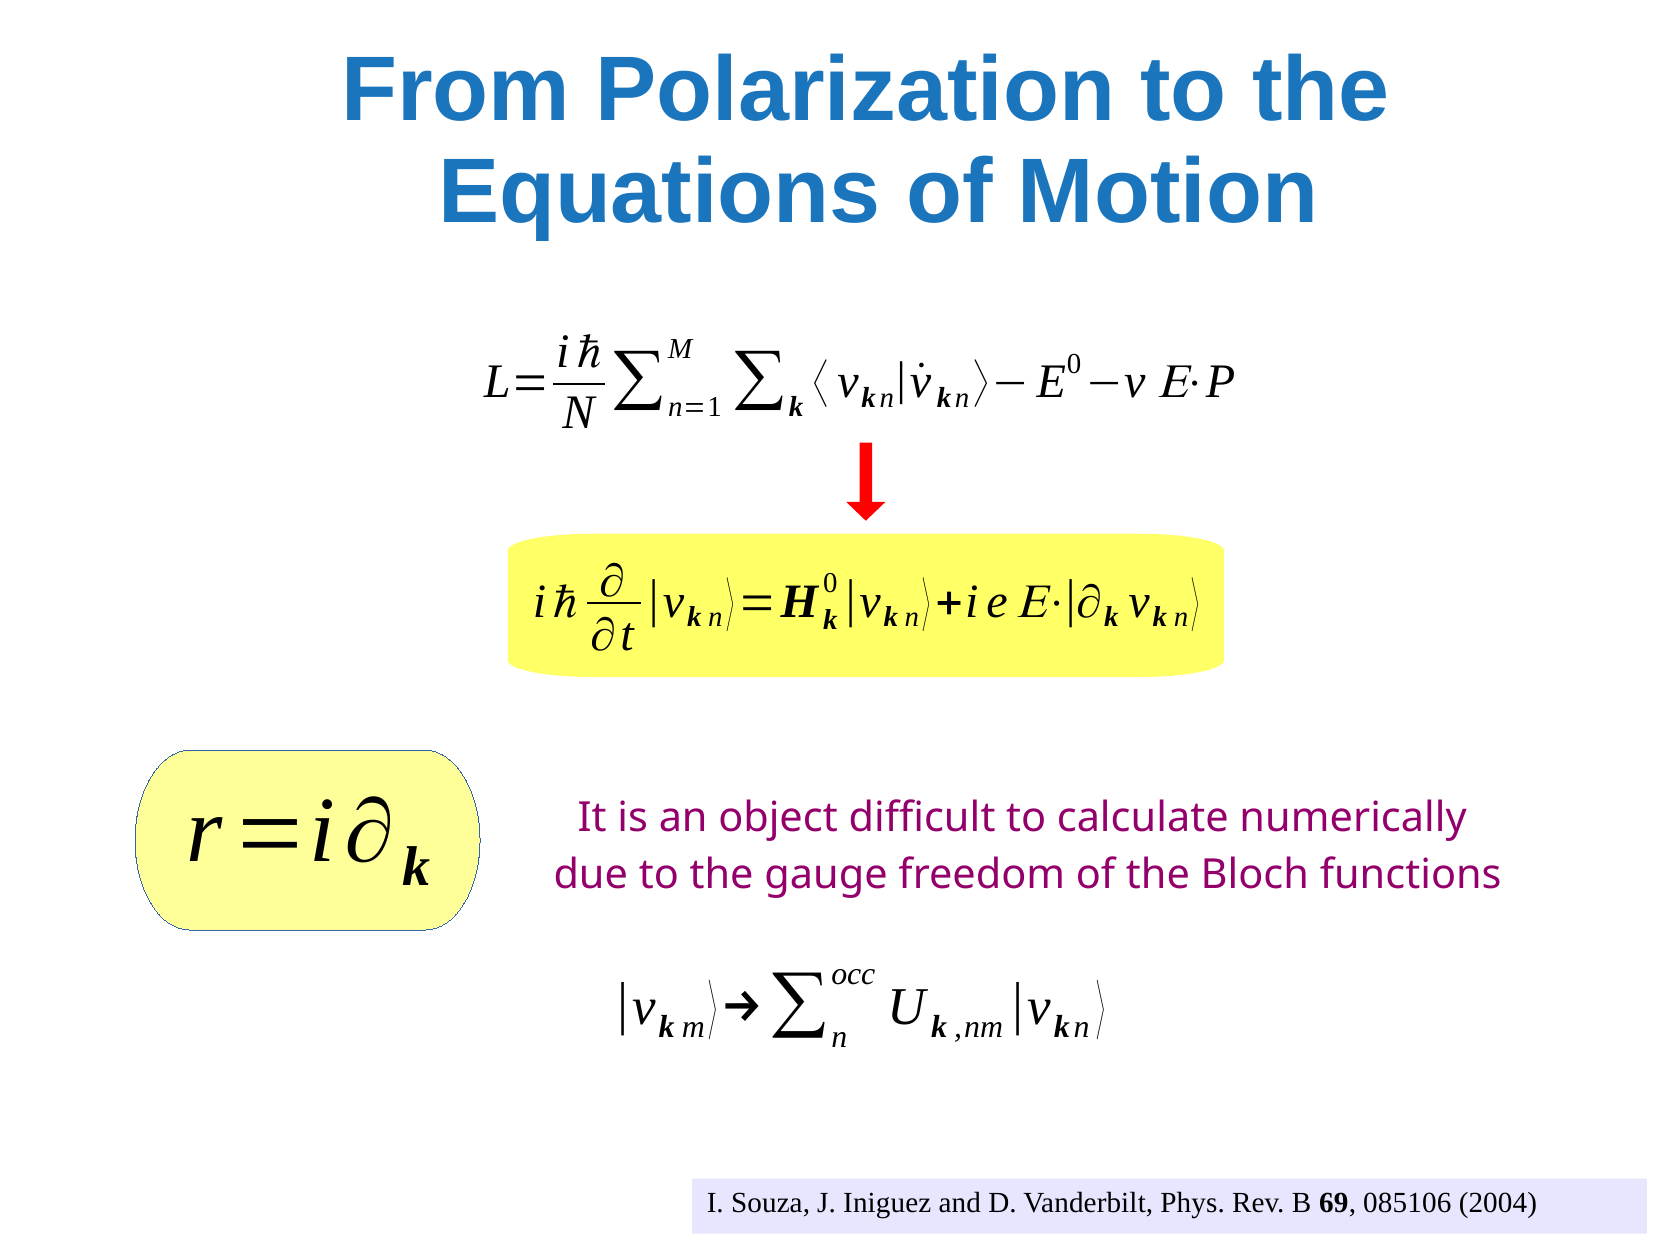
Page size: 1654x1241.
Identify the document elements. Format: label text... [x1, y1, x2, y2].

text_box It is an object difficult to calculate numerically due to the gauge freedom of the Bloch functions [538, 780, 1381, 906]
chart [468, 325, 1250, 441]
text_box [507, 533, 1224, 678]
text_box [135, 750, 481, 931]
text_box I. Souza, J. Iniguez and D. Vanderbilt, Phys. Rev. B 69, 085106 (2004) [692, 1178, 1647, 1234]
chart [163, 780, 454, 898]
text_box [846, 442, 886, 521]
chart [520, 559, 1214, 661]
chart [598, 954, 1120, 1055]
title From Polarization to the Equations of Motion [134, 18, 1623, 262]
